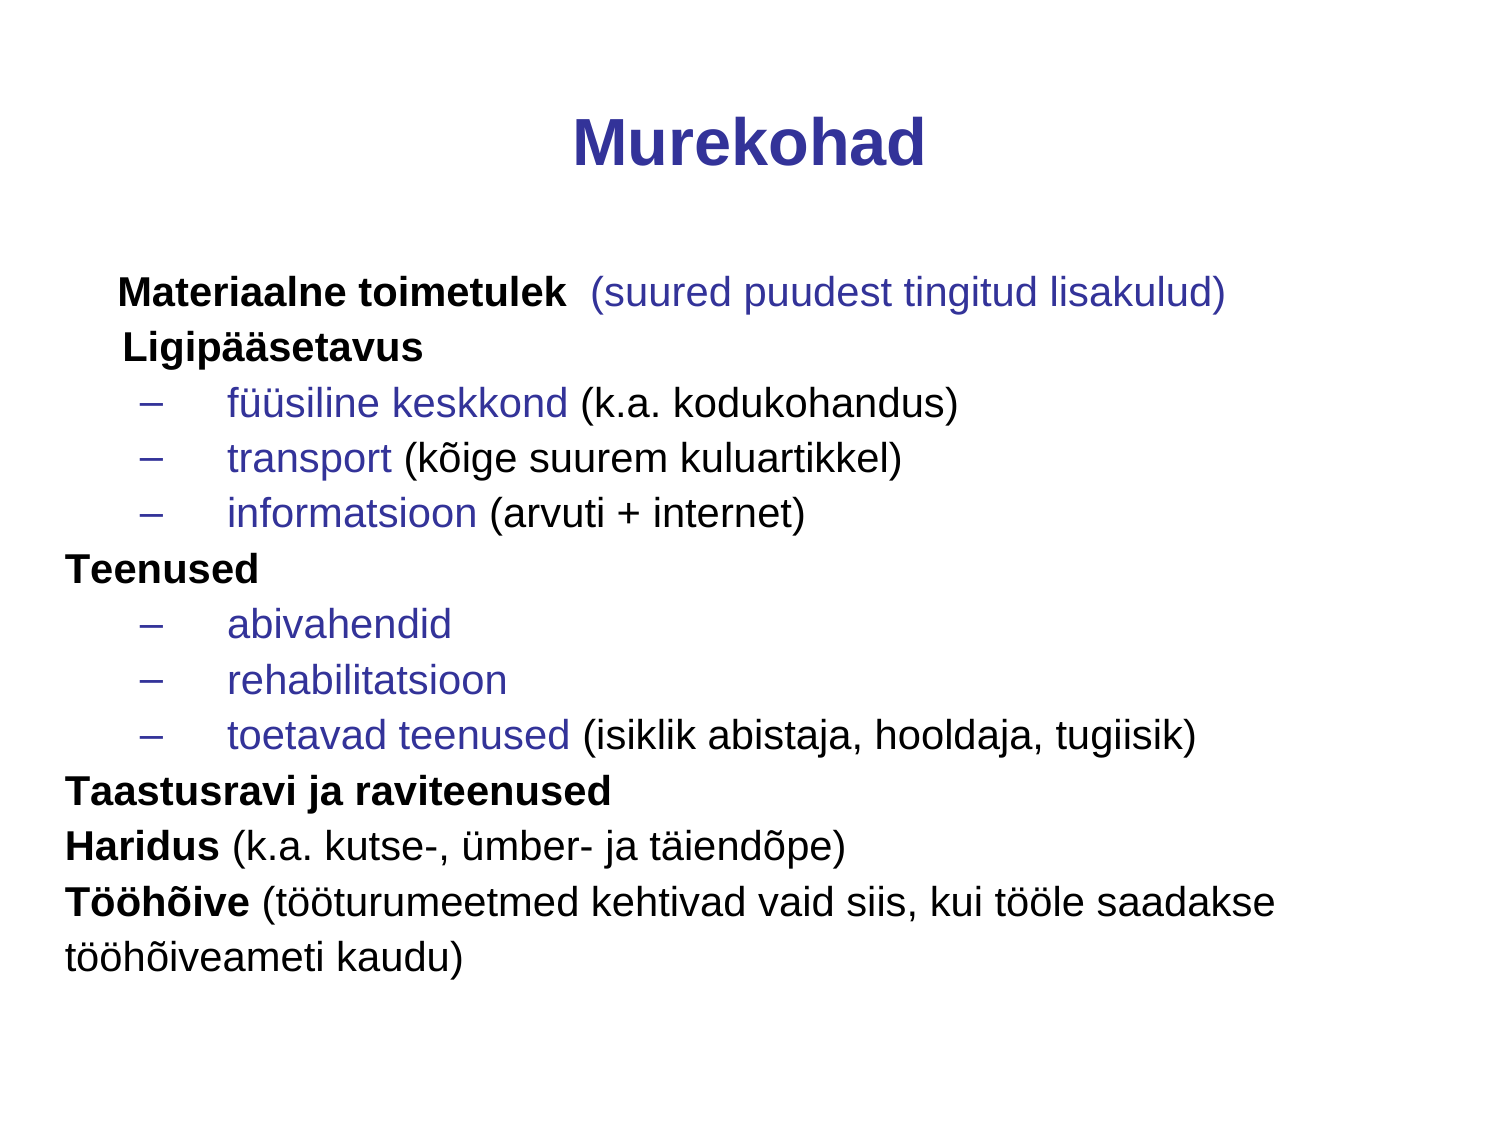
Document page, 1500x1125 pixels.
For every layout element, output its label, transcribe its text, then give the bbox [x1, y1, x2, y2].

title Murekohad [75, 45, 1426, 233]
list Materiaalne toimetulek (suured puudest tingitud lisakulud) Ligipääsetavus füüsiline keskkond (k.a. kodukohandus) transport (kõige suurem kuluartikkel) informatsioon (arvuti + internet) Teenused abivahendid rehabilitatsioon toetavad teenused (isiklik abistaja, hooldaja, tugiisik) Taastusravi ja raviteenused Haridus (k.a. kutse-, ümber- ja täiendõpe) Tööhõive (tööturumeetmed kehtivad vaid siis, kui tööle saadakse tööhõiveameti kaudu) [50, 262, 1401, 1005]
